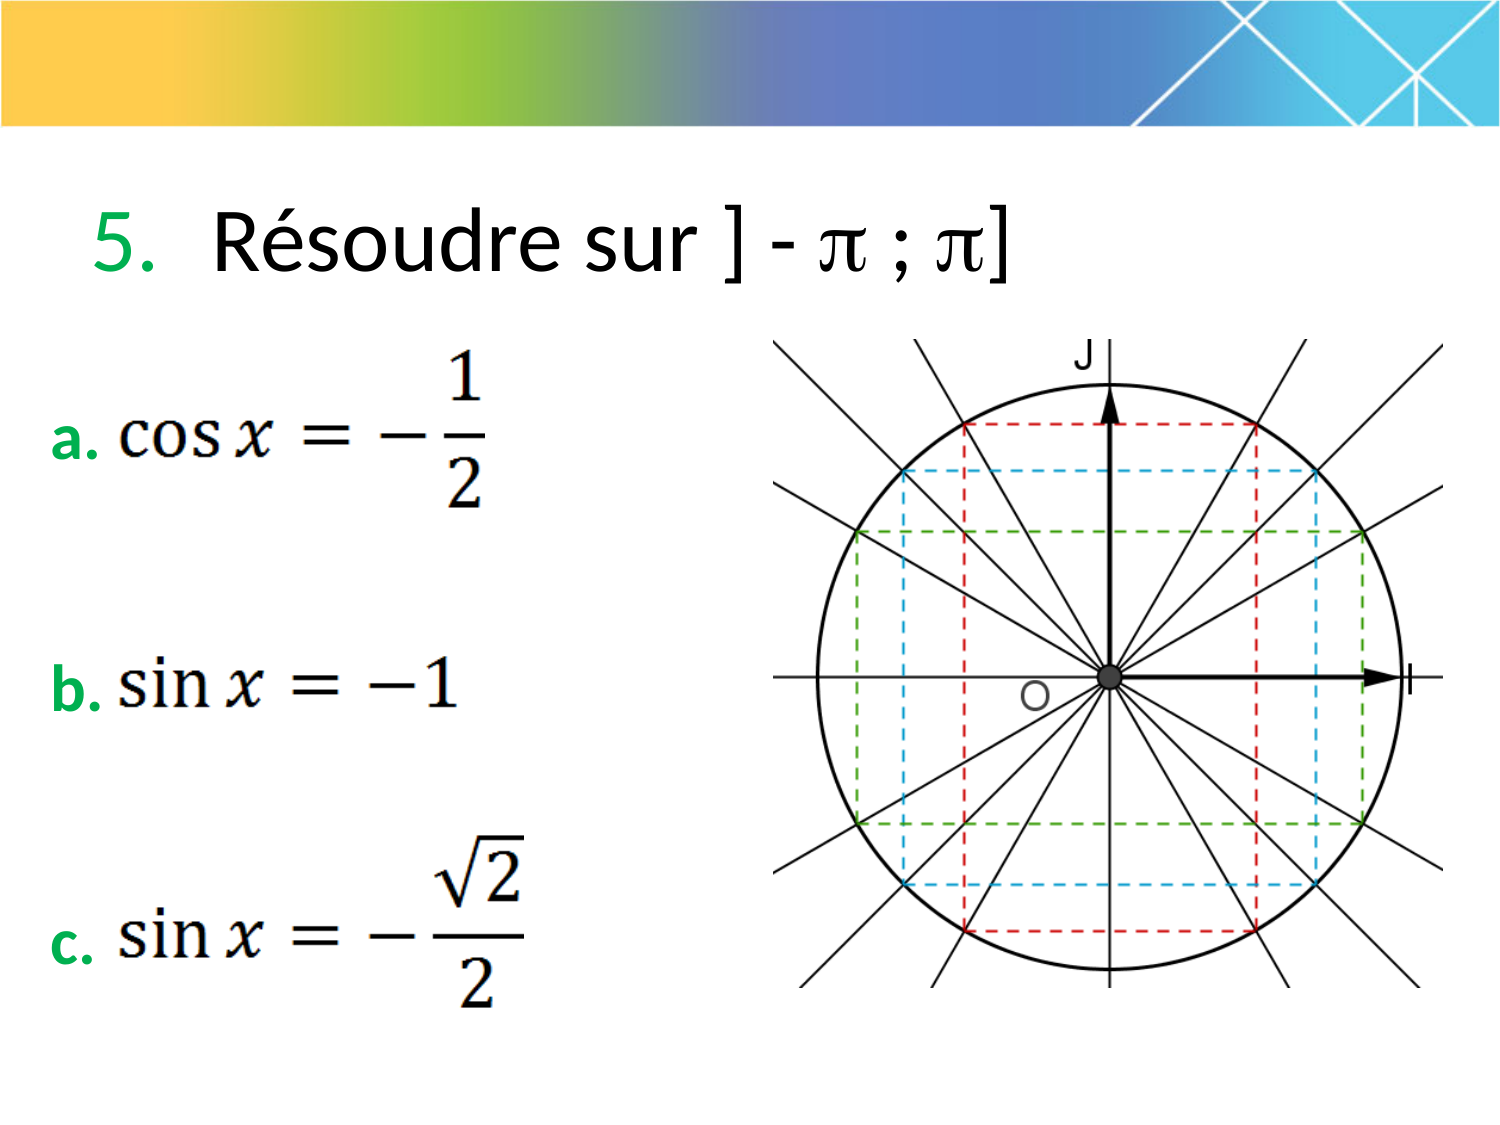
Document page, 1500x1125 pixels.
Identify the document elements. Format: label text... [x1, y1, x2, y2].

title Résoudre sur ] -  ; ] [75, 164, 1426, 305]
picture [117, 820, 524, 1022]
text_box a. b. c. [35, 385, 821, 1125]
picture [773, 339, 1443, 988]
picture [117, 636, 463, 739]
picture [0, 0, 1500, 128]
picture [117, 339, 485, 522]
